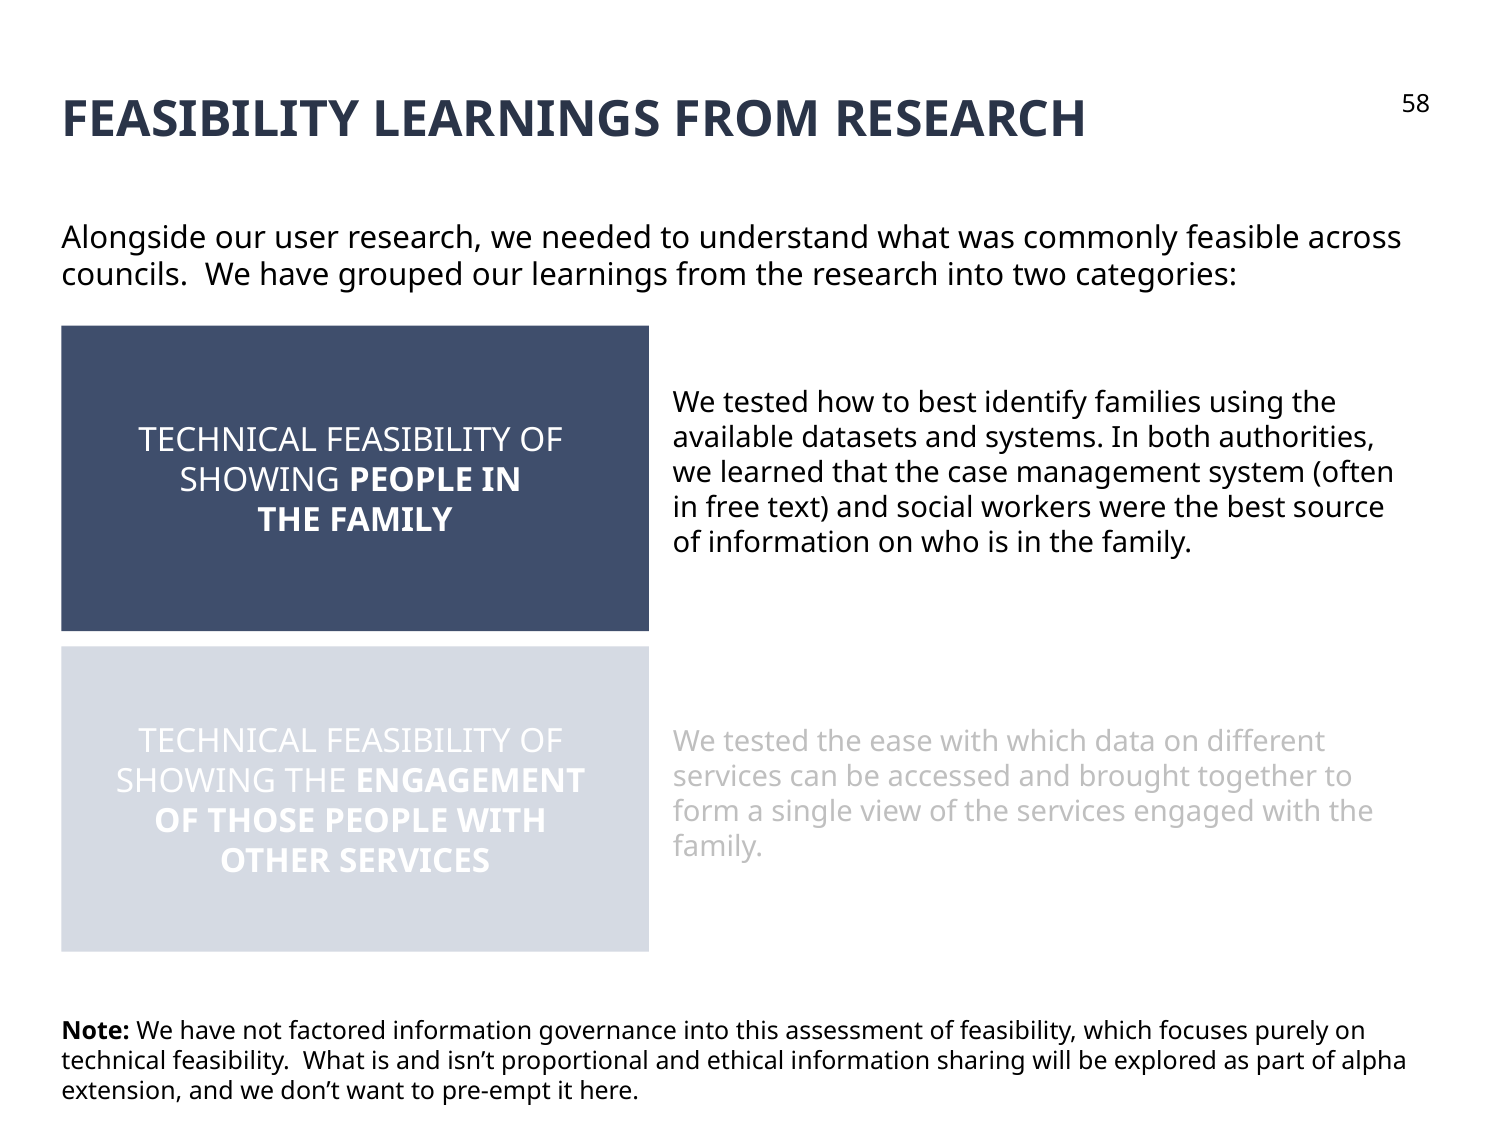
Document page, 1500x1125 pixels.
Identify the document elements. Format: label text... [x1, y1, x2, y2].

slide_number <number> [1388, 87, 1431, 148]
text_box FEASIBILITY LEARNINGS FROM RESEARCH [61, 85, 1500, 256]
text_box Alongside our user research, we needed to understand what was commonly feasible across councils. We have grouped our learnings from the research into two categories: [61, 217, 1405, 944]
text_box Note: We have not factored information governance into this assessment of feasibility, which focuses purely on technical feasibility. What is and isn’t proportional and ethical information sharing will be explored as part of alpha extension, and we don’t want to pre-empt it here. [61, 1014, 1431, 1105]
text_box TECHNICAL FEASIBILITY OF SHOWING THE ENGAGEMENT OF THOSE PEOPLE WITH OTHER SERVICES [61, 944, 649, 952]
text_box We tested the ease with which data on different services can be accessed and brought together to form a single view of the services engaged with the family. [672, 715, 1405, 869]
